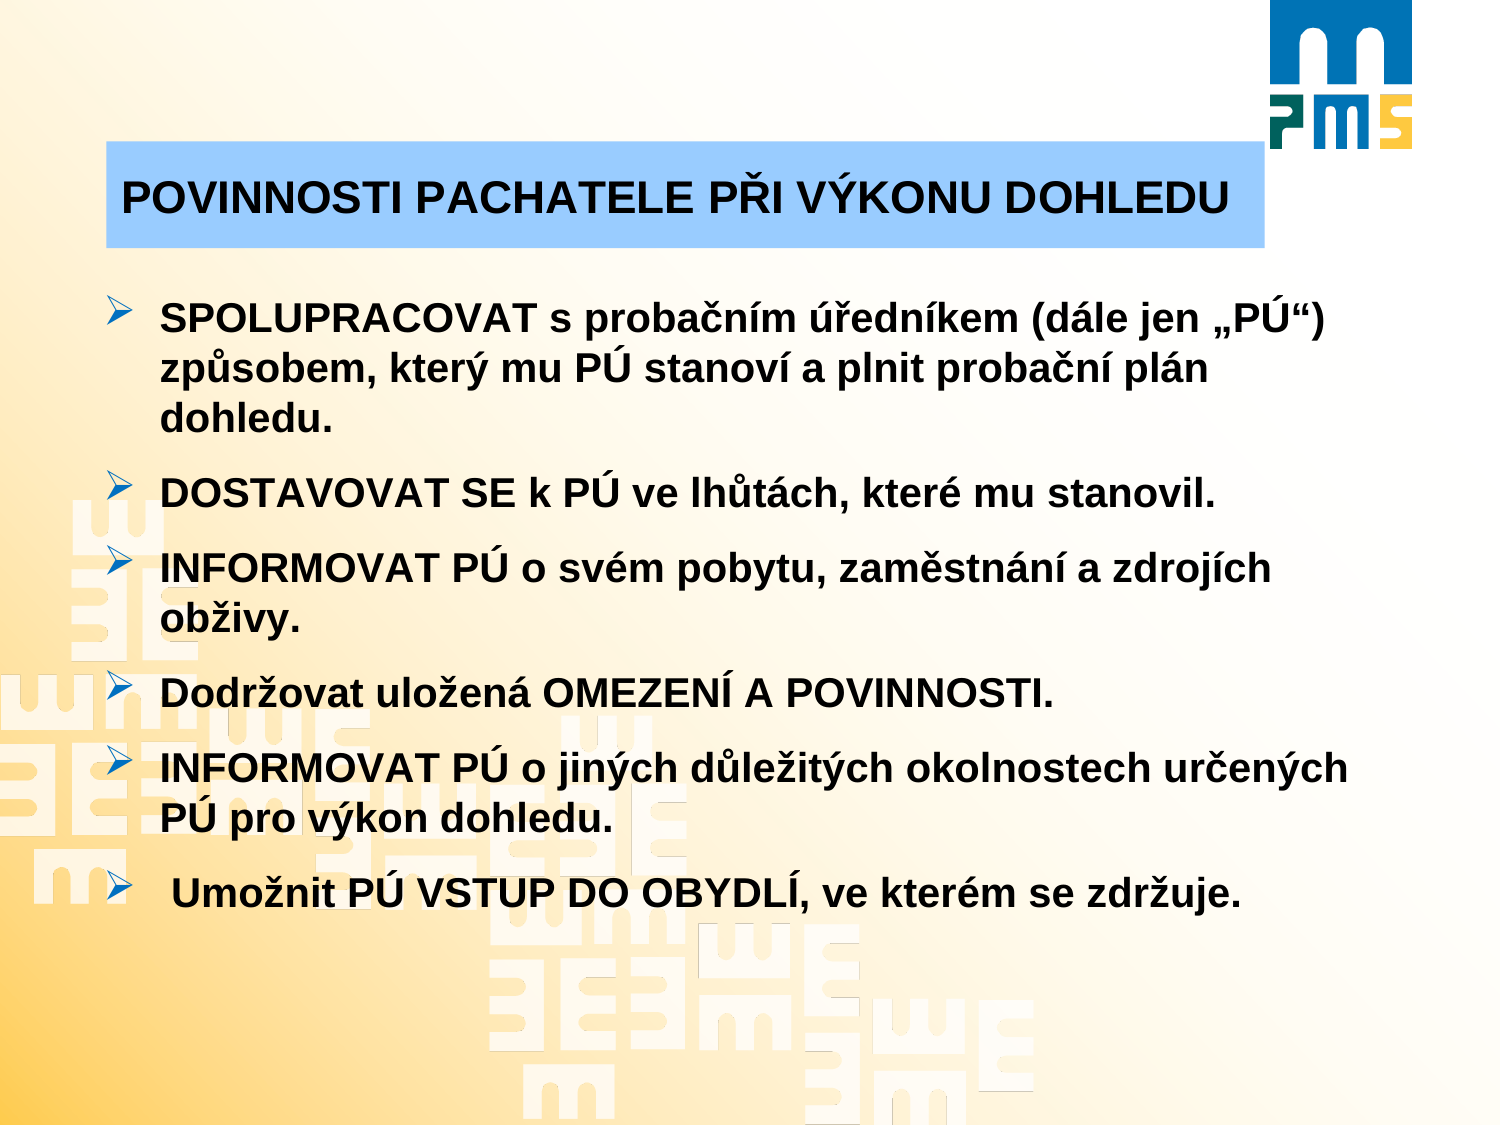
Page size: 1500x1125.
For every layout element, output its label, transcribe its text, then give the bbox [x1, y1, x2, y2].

title POVINNOSTI PACHATELE PŘI VÝKONU DOHLEDU [106, 141, 1265, 249]
picture [0, 0, 1500, 1125]
text_box SPOLUPRACOVAT s probačním úředníkem (dále jen „PÚ“) způsobem, který mu PÚ stanoví a plnit probační plán dohledu. DOSTAVOVAT SE k PÚ ve lhůtách, které mu stanovil. INFORMOVAT PÚ o svém pobytu, zaměstnání a zdrojích obživy. Dodržovat uložená OMEZENÍ A POVINNOSTI. INFORMOVAT PÚ o jiných důležitých okolnostech určených PÚ pro výkon dohledu. Umožnit PÚ VSTUP DO OBYDLÍ, ve kterém se zdržuje. [88, 207, 1365, 1059]
